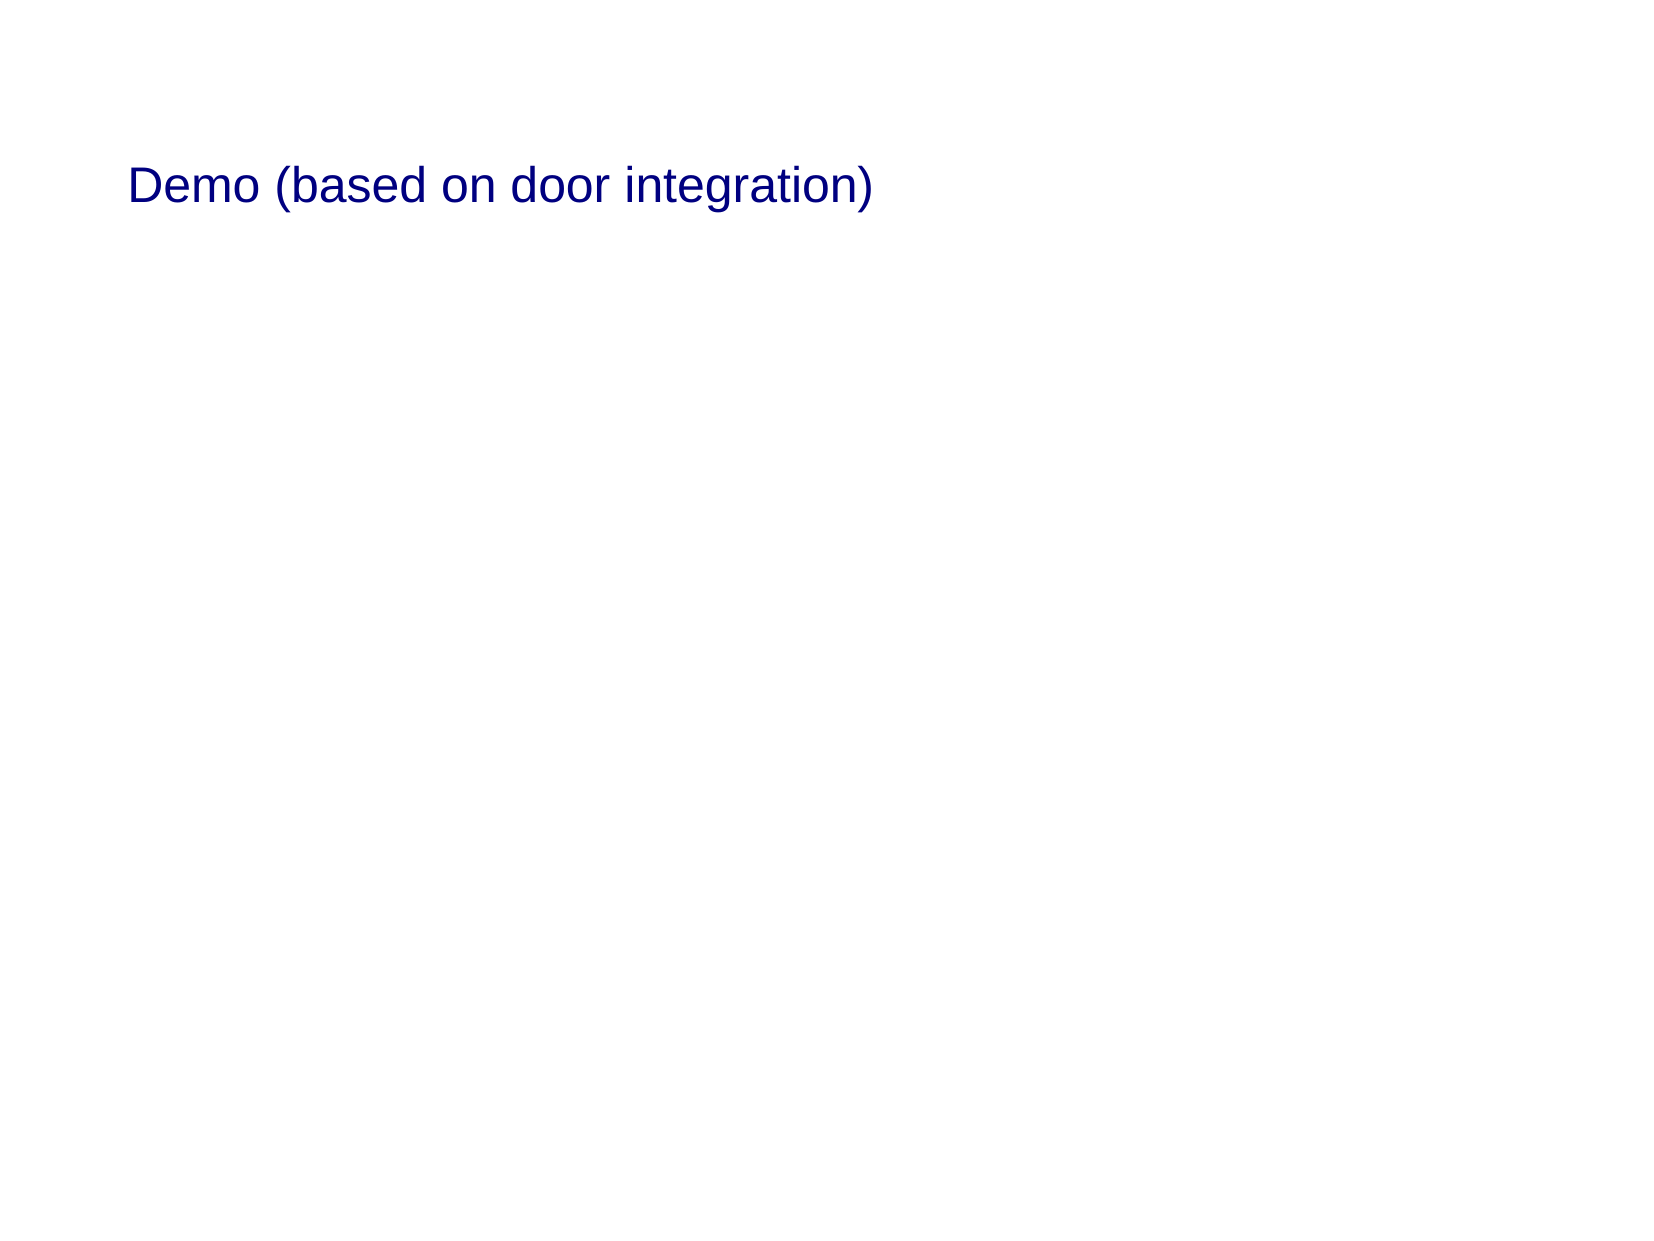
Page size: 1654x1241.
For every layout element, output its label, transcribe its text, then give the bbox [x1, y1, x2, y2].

text_box Demo (based on door integration) [112, 150, 890, 221]
